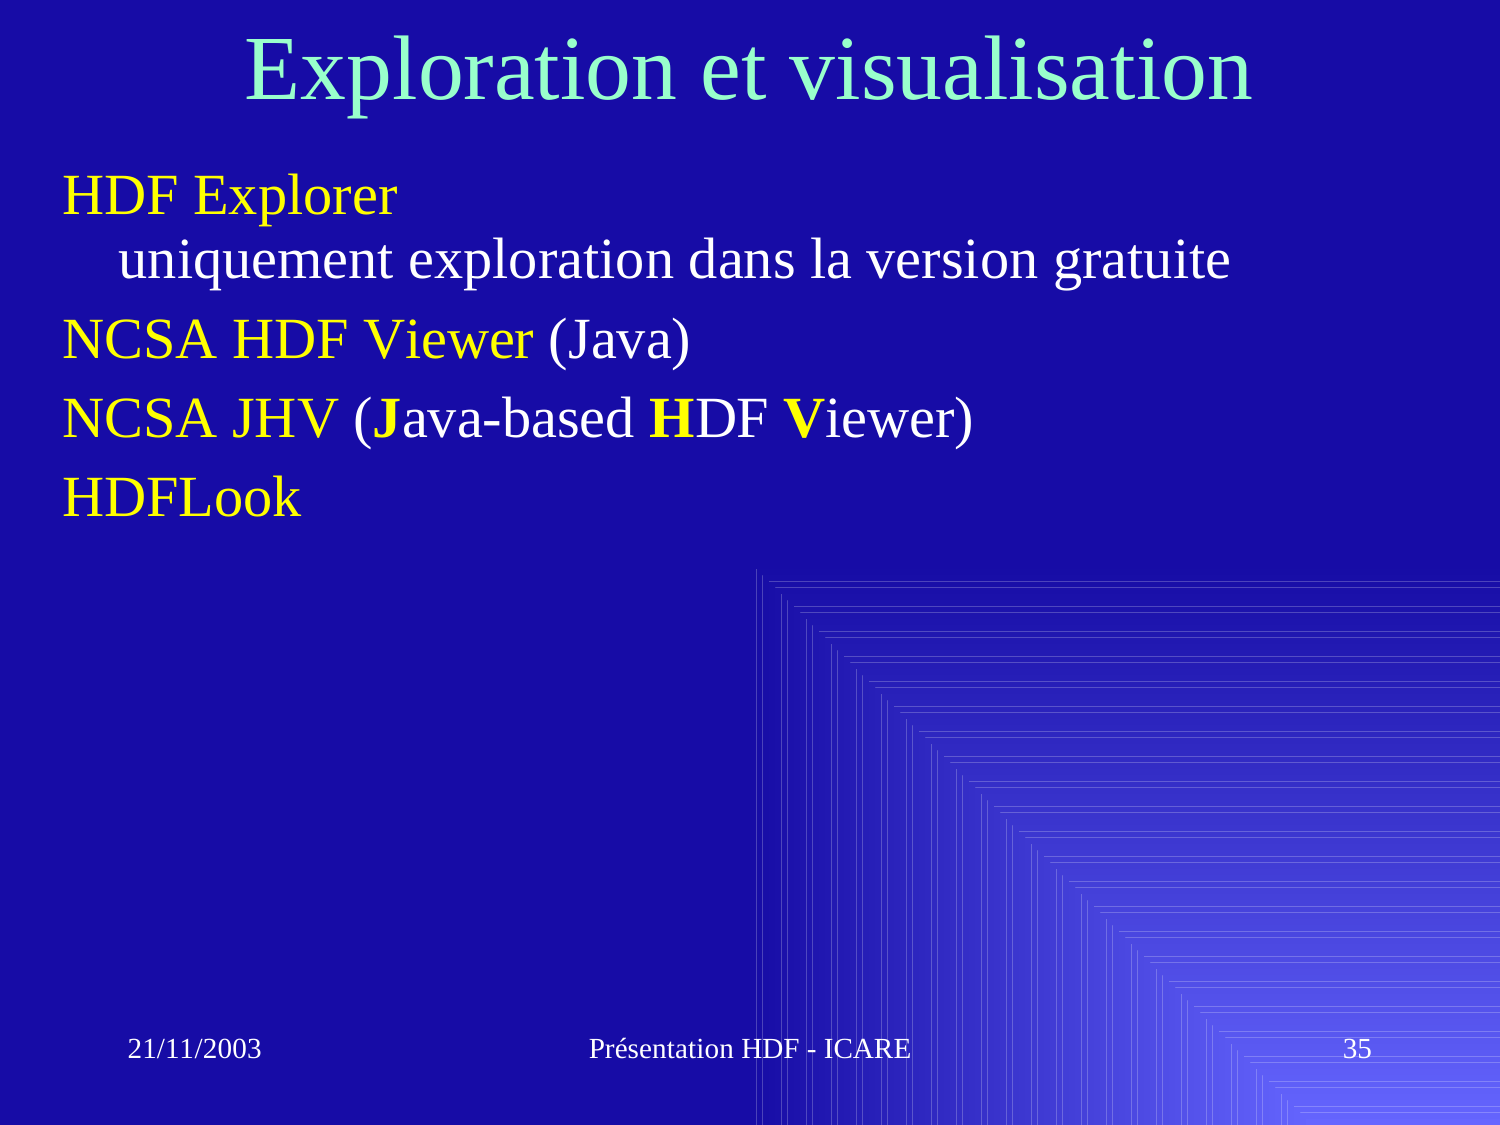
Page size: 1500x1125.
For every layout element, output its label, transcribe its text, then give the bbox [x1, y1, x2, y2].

list HDF Explorer uniquement exploration dans la version gratuite NCSA HDF Viewer (Java) NCSA JHV (Java-based HDF Viewer) HDFLook [62, 162, 1450, 1000]
title Exploration et visualisation [37, 0, 1463, 138]
